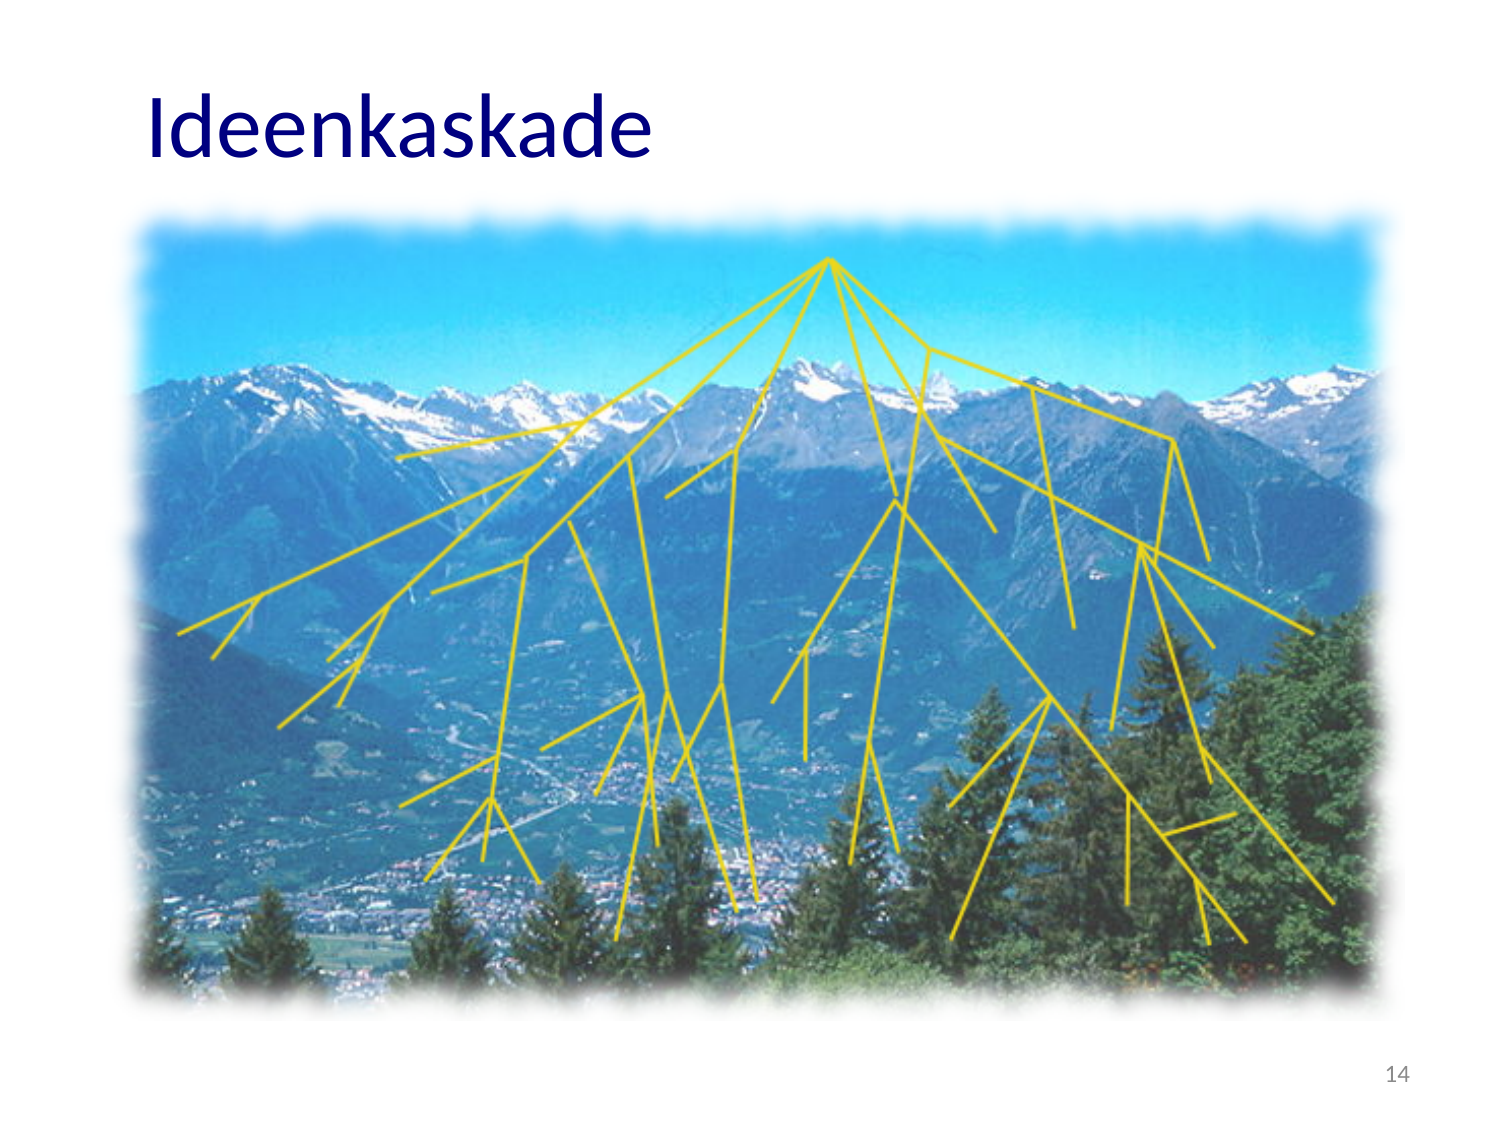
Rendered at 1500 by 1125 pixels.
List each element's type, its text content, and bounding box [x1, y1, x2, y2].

picture [105, 190, 1405, 1021]
title Ideenkaskade [145, 47, 1241, 190]
